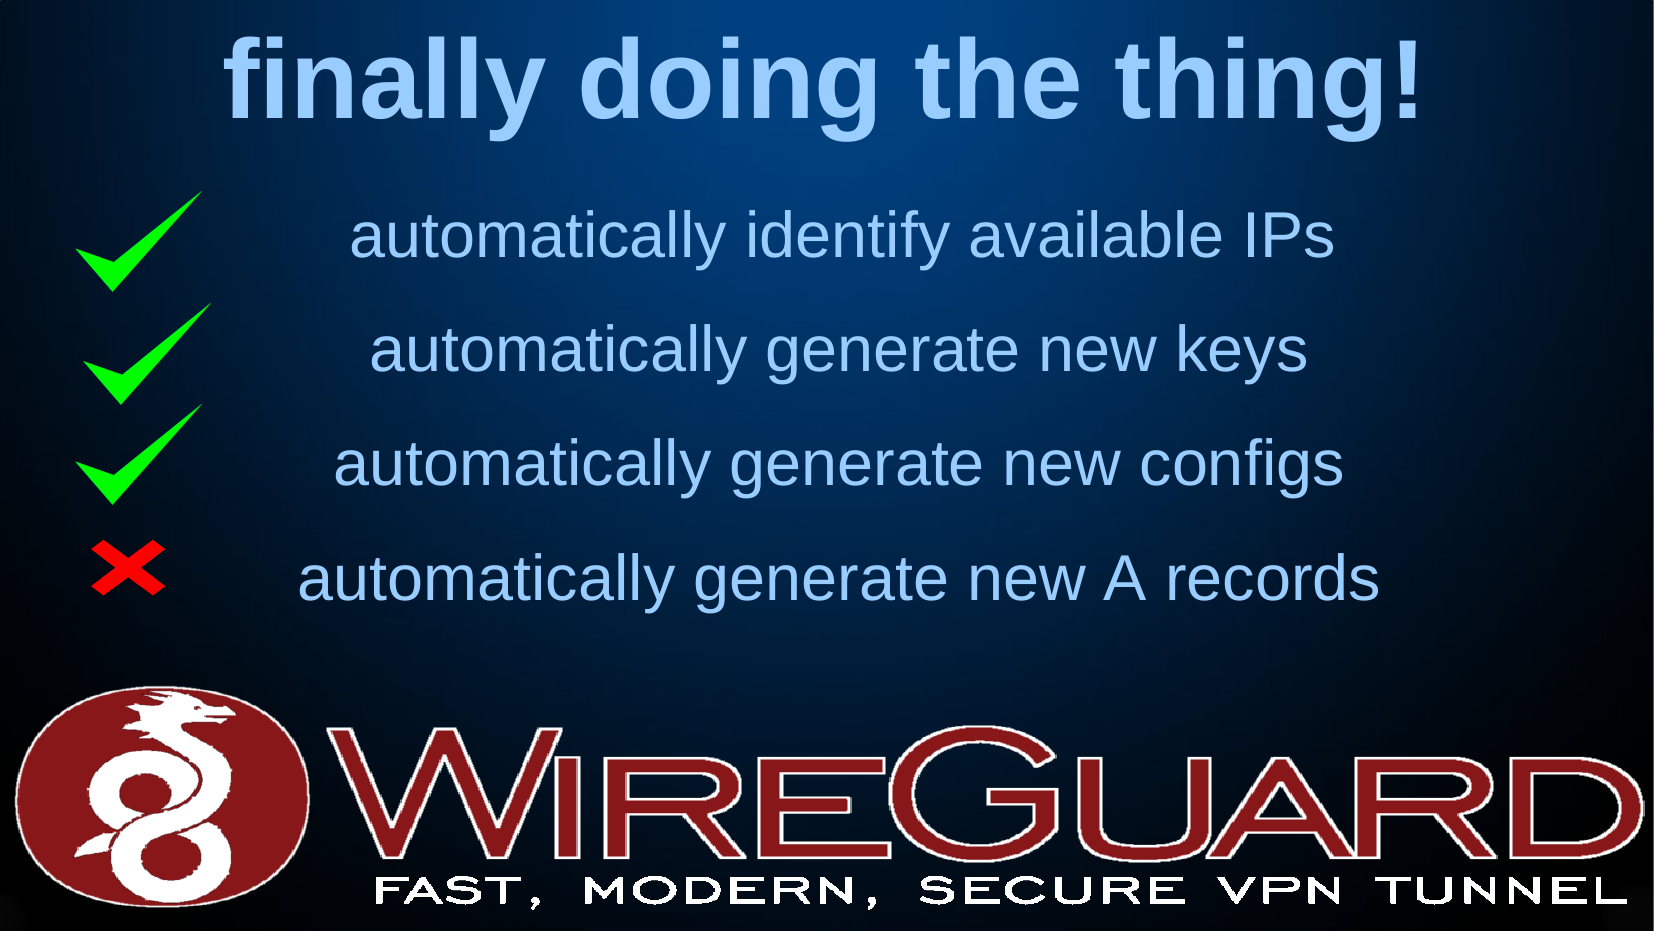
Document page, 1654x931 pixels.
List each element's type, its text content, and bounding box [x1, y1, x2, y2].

title finally doing the thing! [0, 2, 1651, 158]
picture [0, 0, 1654, 931]
title automatically identify available IPs automatically generate new keys automatically generate new configs automatically generate new A records [15, 168, 1636, 789]
